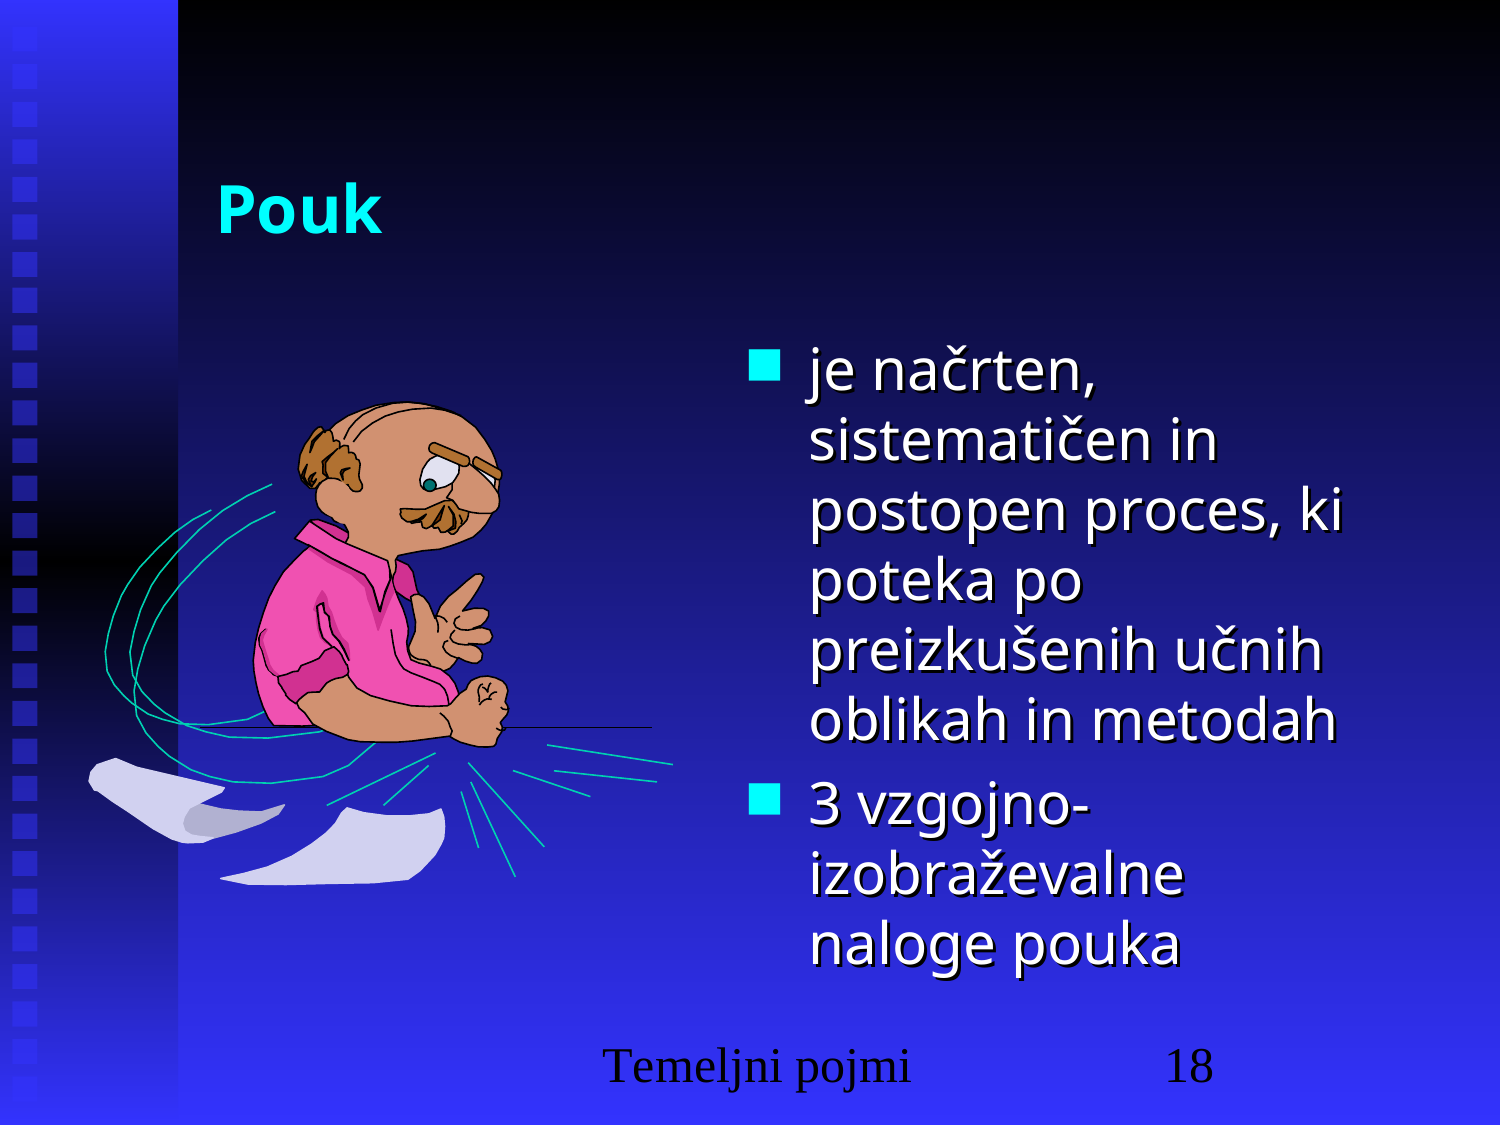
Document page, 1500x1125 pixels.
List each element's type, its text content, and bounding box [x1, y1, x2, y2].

title Pouk [199, 137, 1288, 276]
picture [87, 399, 676, 888]
list je načrten, sistematičen in postopen proces, ki poteka po preizkušenih učnih oblikah in metodah 3 vzgojno-izobraževalne naloge pouka [737, 324, 1400, 1001]
